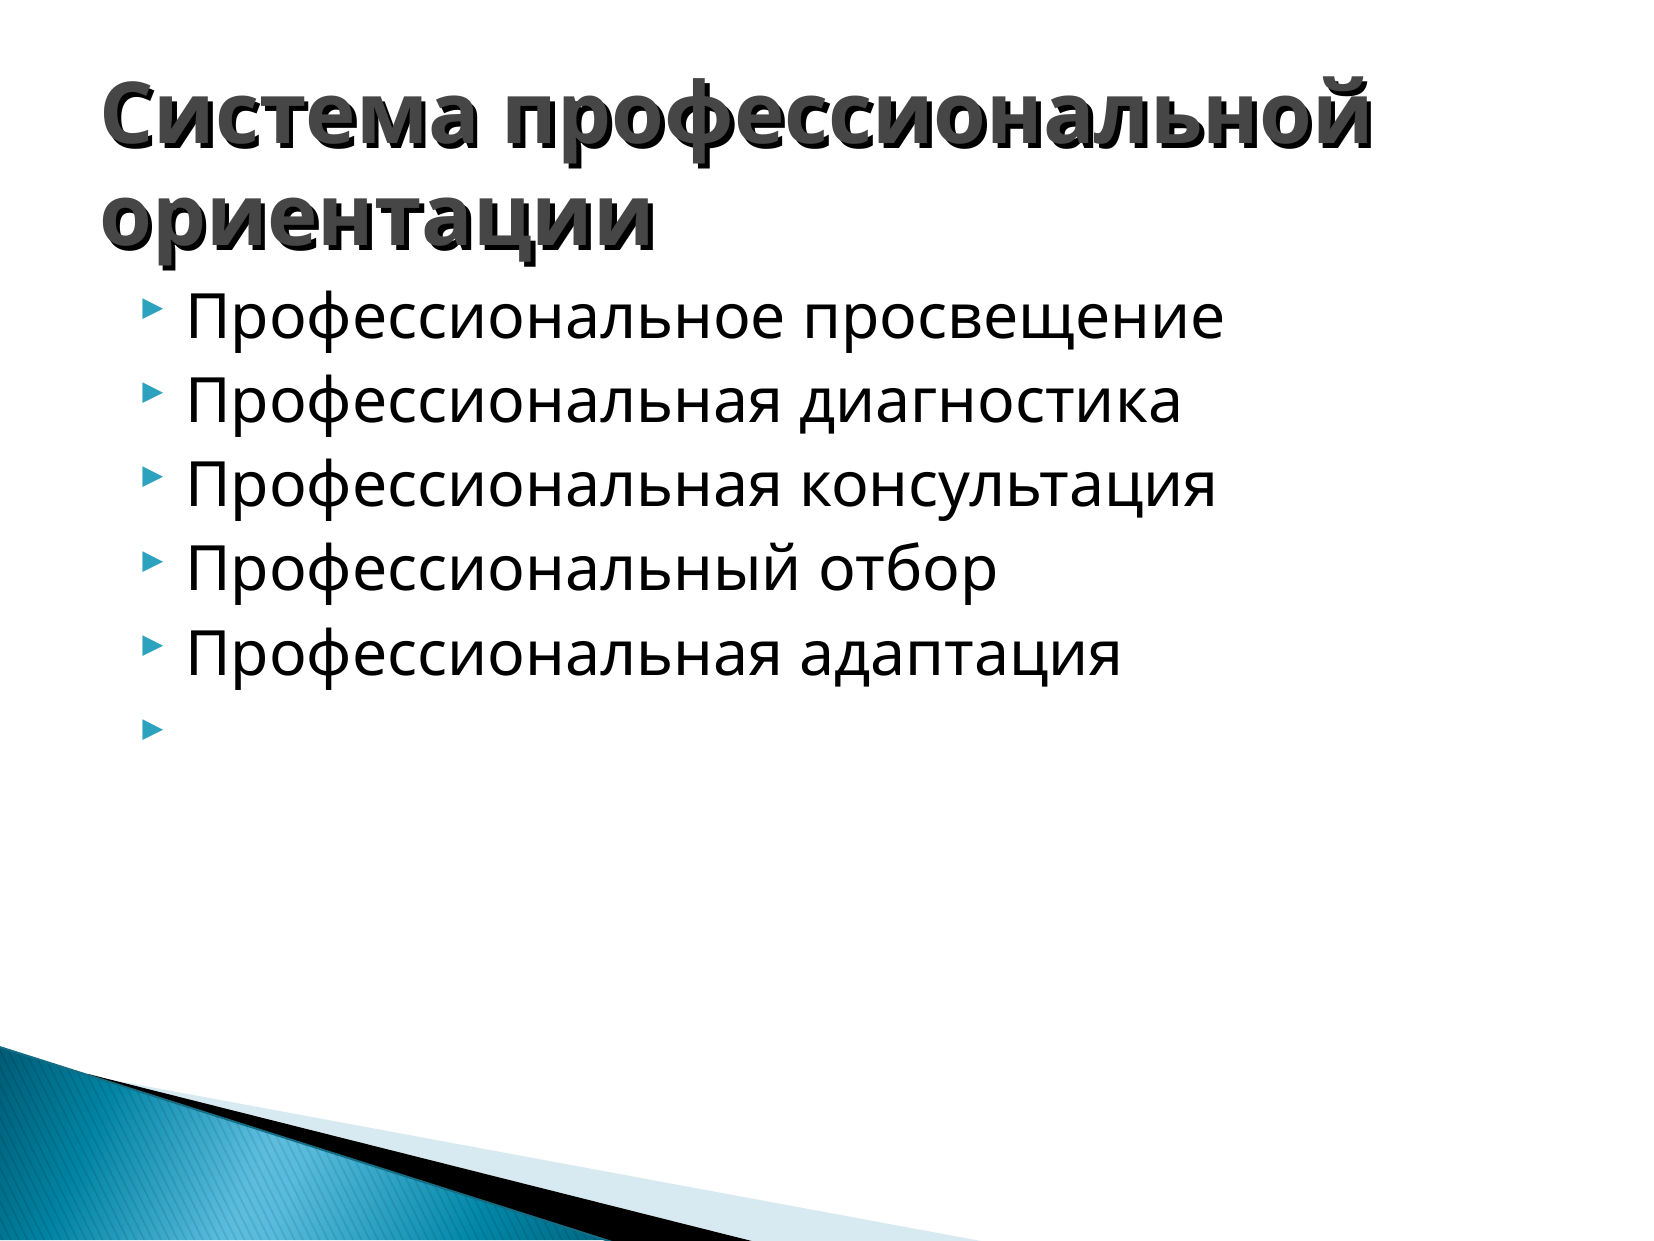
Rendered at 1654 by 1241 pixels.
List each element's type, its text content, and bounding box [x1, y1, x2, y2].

list Профессиональное просвещение Профессиональная диагностика Профессиональная консультация Профессиональный отбор Профессиональная адаптация [82, 267, 1571, 1087]
title Система профессиональной ориентации [82, 49, 1571, 257]
